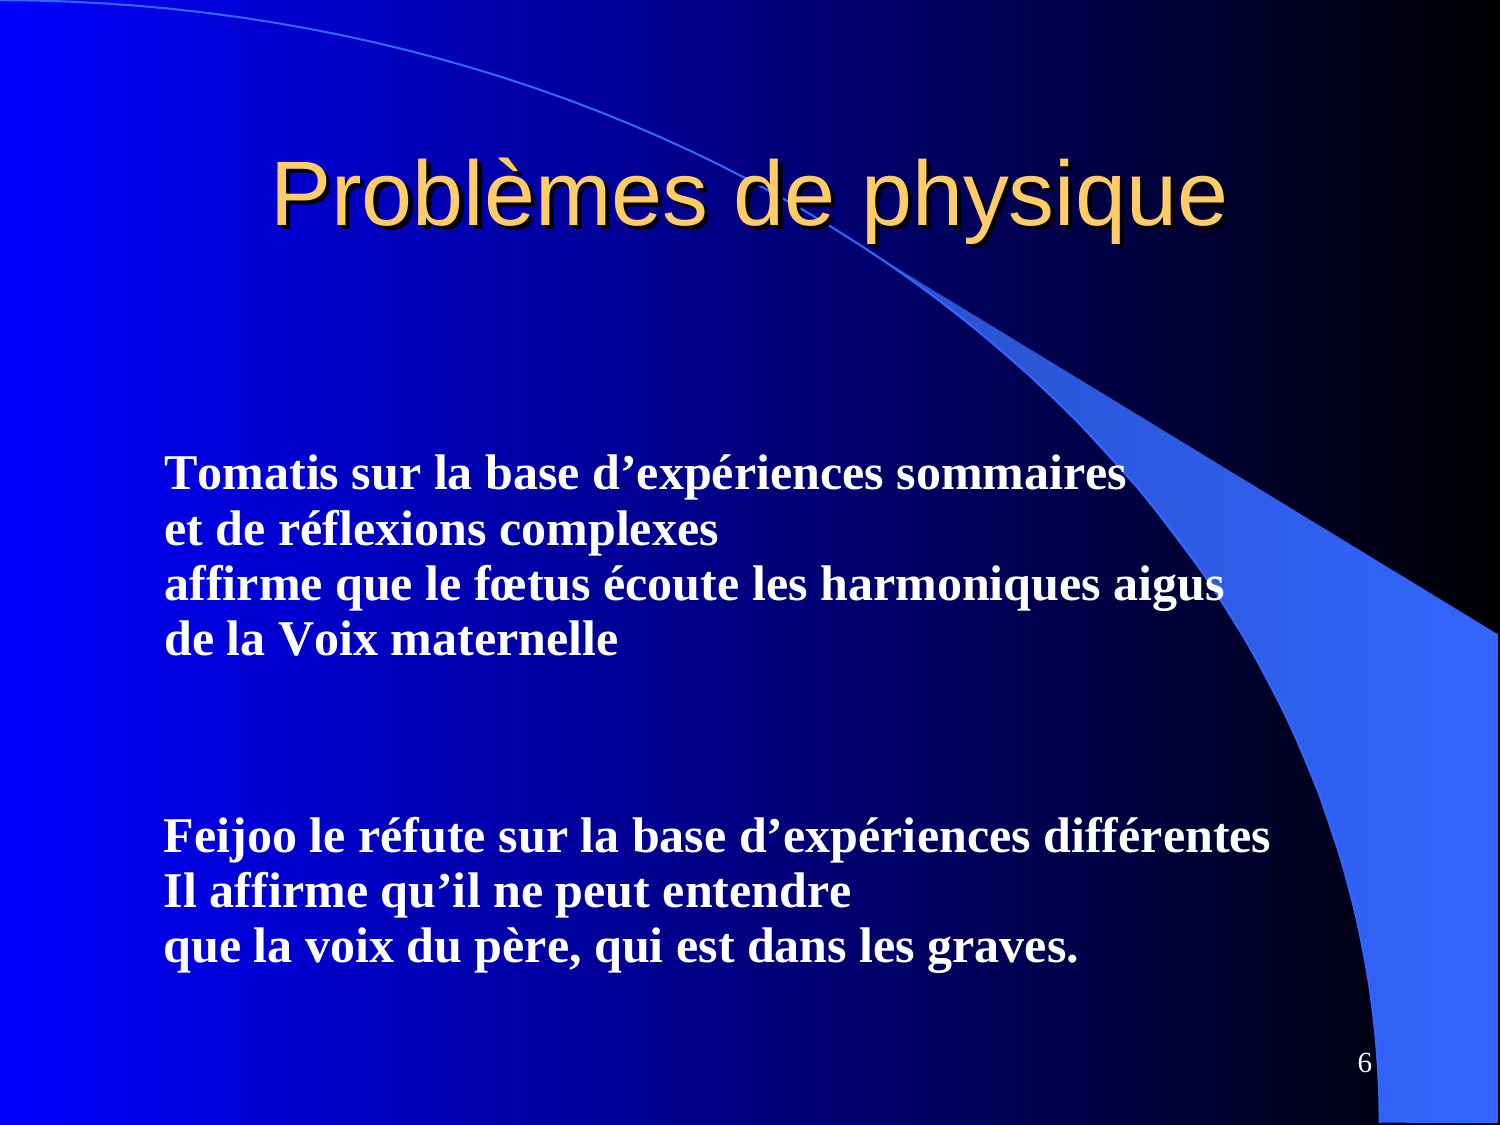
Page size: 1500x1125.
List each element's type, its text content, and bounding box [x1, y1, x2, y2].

text_box Feijoo le réfute sur la base d’expériences différentes Il affirme qu’il ne peut entendre que la voix du père, qui est dans les graves. [148, 799, 1288, 982]
text_box Tomatis sur la base d’expériences sommaires et de réflexions complexes affirme que le fœtus écoute les harmoniques aigus de la Voix maternelle [149, 437, 1241, 674]
title Problèmes de physique [112, 99, 1388, 288]
